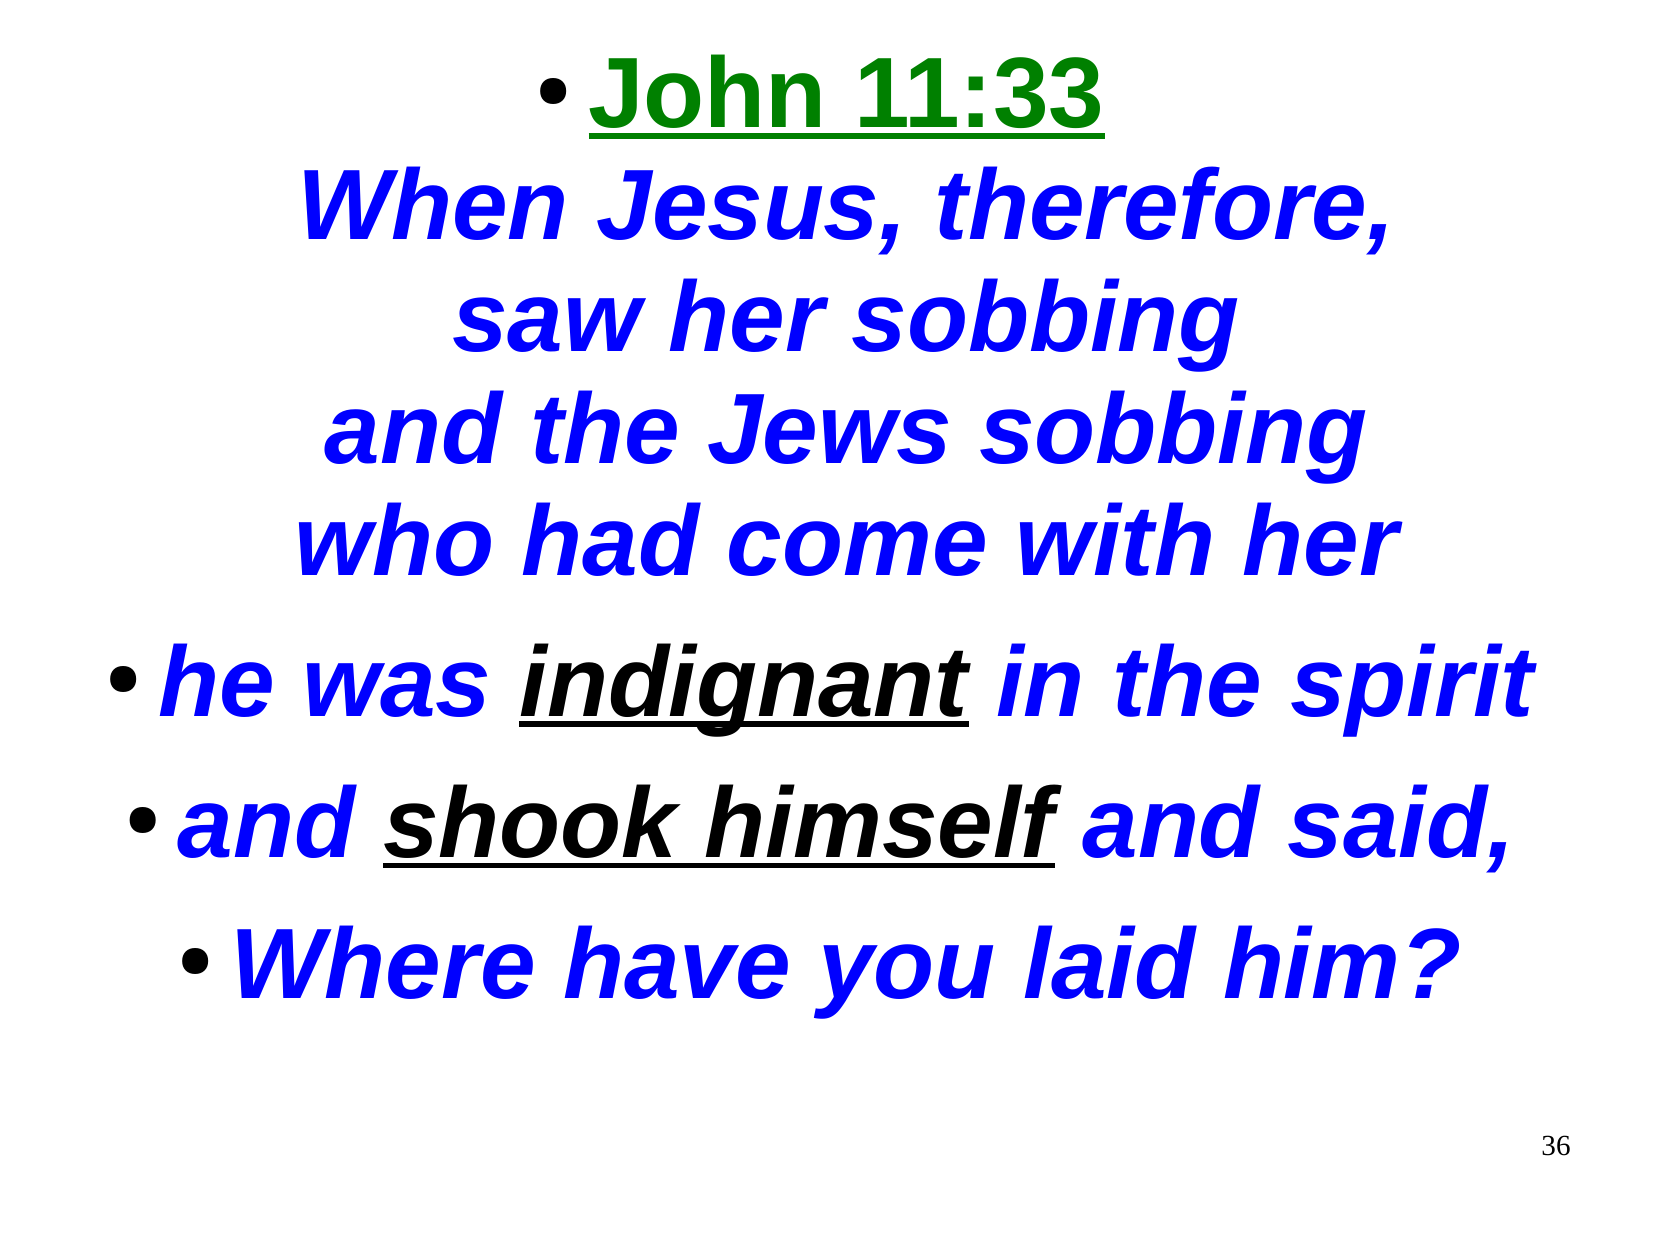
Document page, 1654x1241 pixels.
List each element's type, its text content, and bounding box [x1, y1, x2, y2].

list John 11:33 When Jesus, therefore, saw her sobbing and the Jews sobbing who had come with her he was indignant in the spirit and shook himself and said, Where have you laid him? [37, 37, 1613, 1201]
